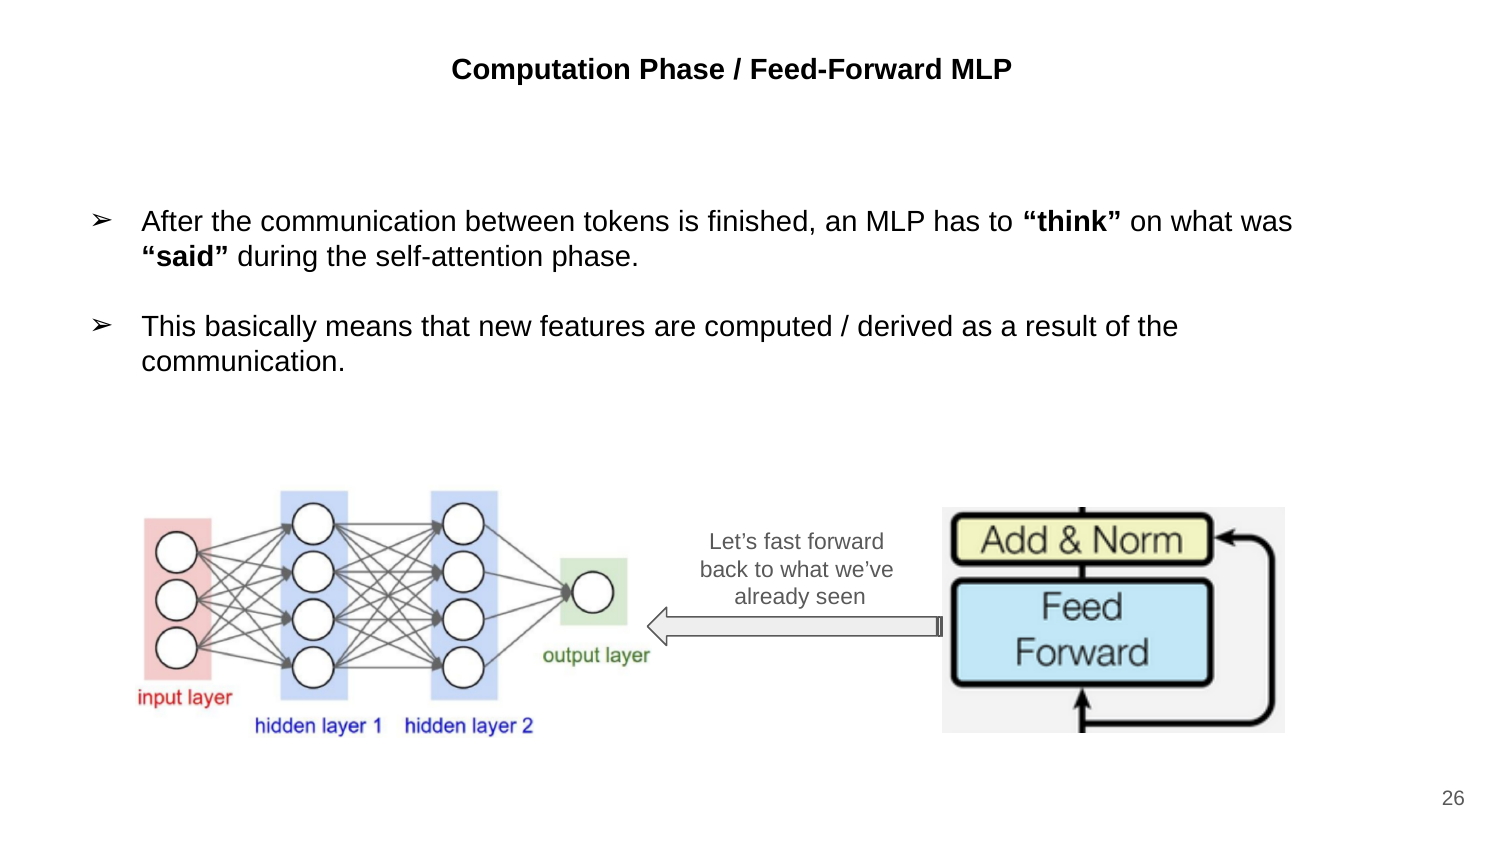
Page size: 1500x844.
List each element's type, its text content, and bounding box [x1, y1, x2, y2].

picture [942, 507, 1285, 733]
picture [135, 483, 652, 738]
text_box [647, 607, 943, 646]
text_box Computation Phase / Feed-Forward MLP [436, 35, 1110, 105]
text_box Let’s fast forward back to what we’ve already seen [682, 511, 911, 614]
slide_number <number> [1389, 764, 1480, 830]
text_box After the communication between tokens is finished, an MLP has to “think” on what was “said” during the self-attention phase. This basically means that new features are computed / derived as a result of the communication. [51, 187, 1403, 425]
